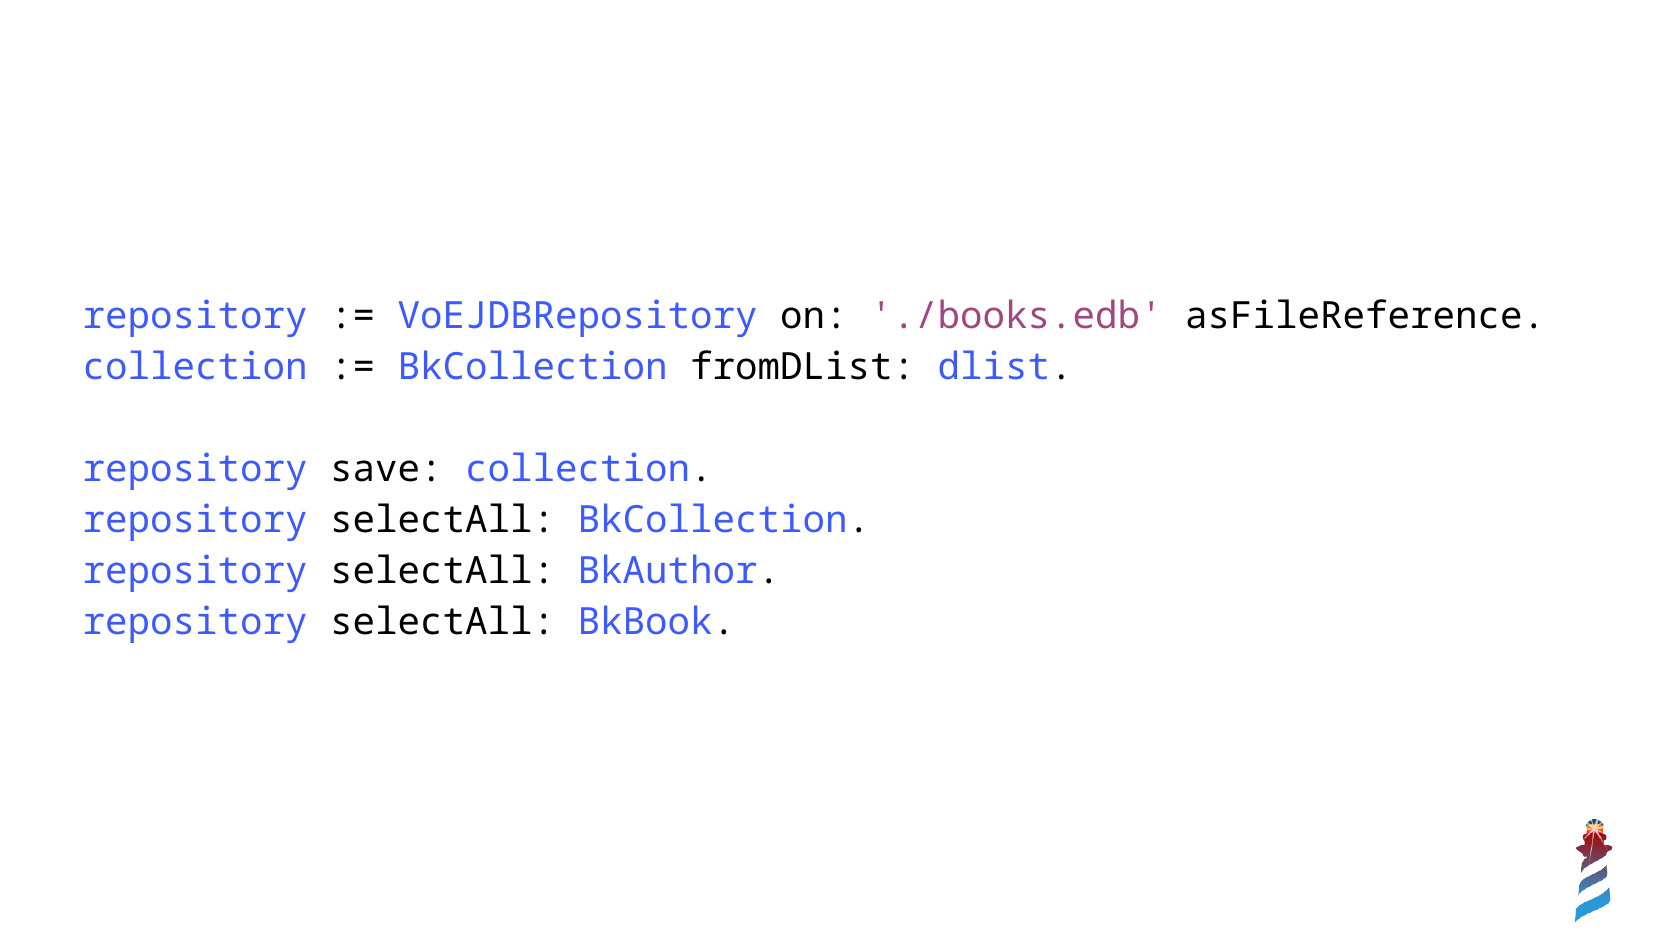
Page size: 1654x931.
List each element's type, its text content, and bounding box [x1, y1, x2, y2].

picture [1535, 810, 1650, 925]
text_box repository := VoEJDBRepository on: './books.edb' asFileReference. collection := BkCollection fromDList: dlist. repository save: collection. repository selectAll: BkCollection. repository selectAll: BkAuthor. repository selectAll: BkBook. [82, 177, 1571, 757]
